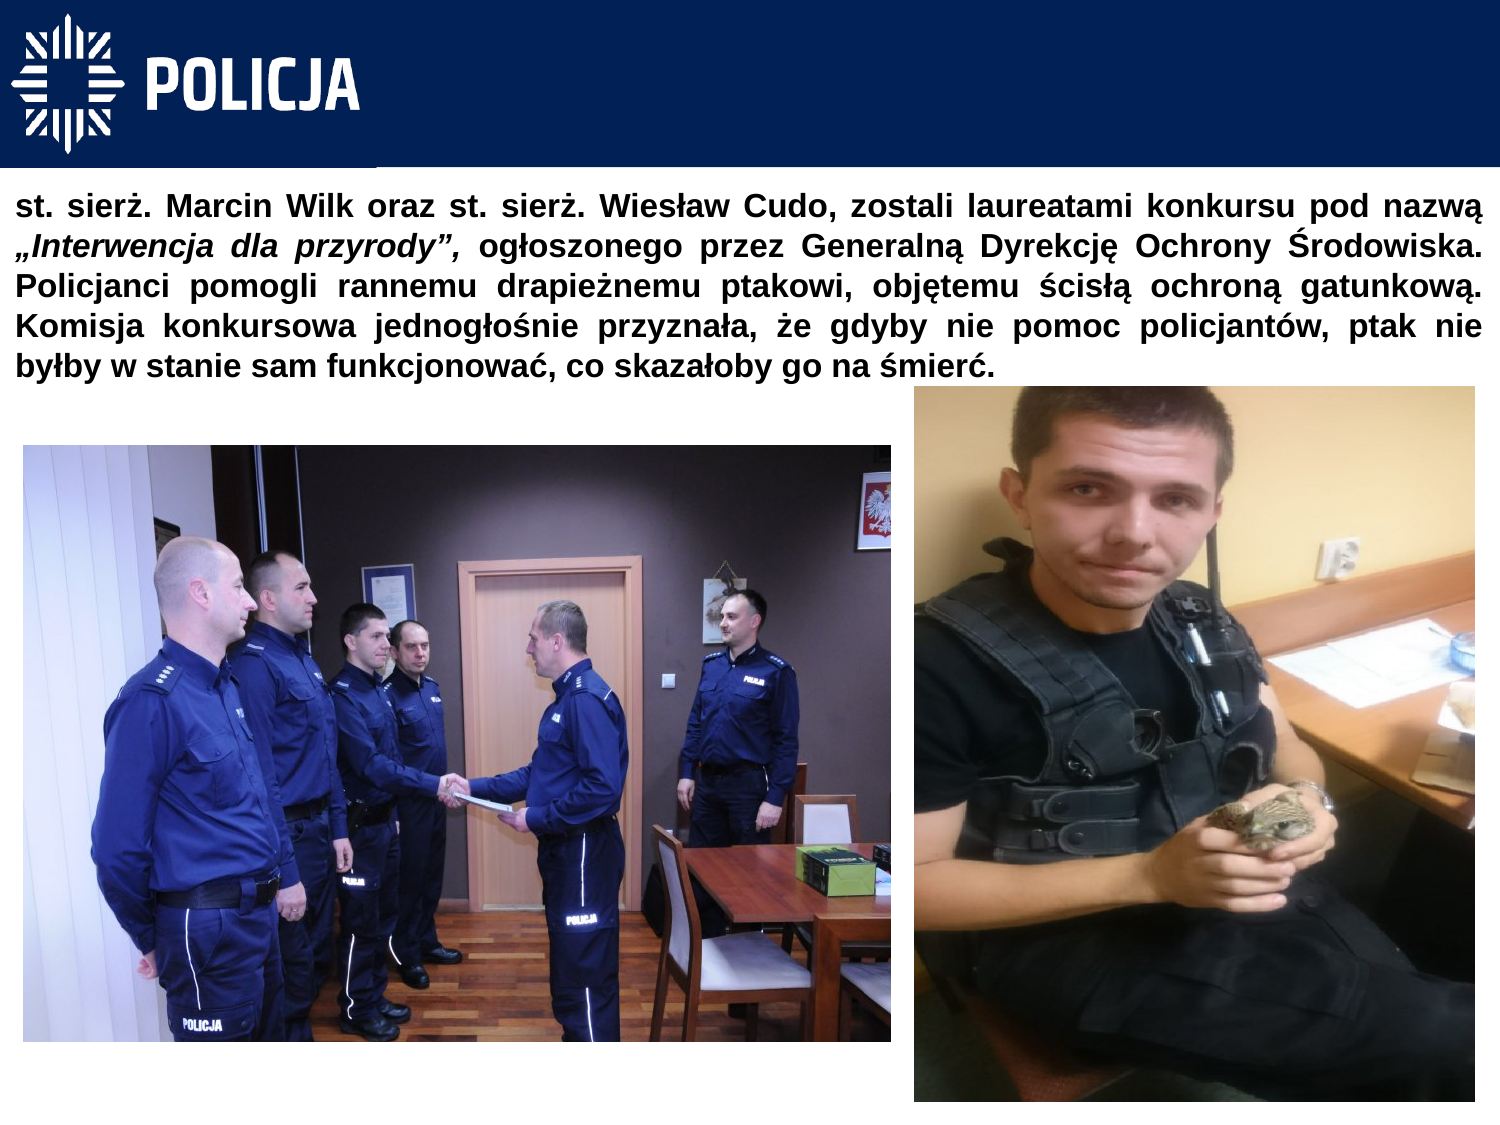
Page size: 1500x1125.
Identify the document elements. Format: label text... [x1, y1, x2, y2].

picture [914, 386, 1475, 1102]
text_box st. sierż. Marcin Wilk oraz st. sierż. Wiesław Cudo, zostali laureatami konkursu pod nazwą „Interwencja dla przyrody”, ogłoszonego przez Generalną Dyrekcję Ochrony Środowiska. Policjanci pomogli rannemu drapieżnemu ptakowi, objętemu ścisłą ochroną gatunkową. Komisja konkursowa jednogłośnie przyznała, że gdyby nie pomoc policjantów, ptak nie byłby w stanie sam funkcjonować, co skazałoby go na śmierć. [0, 176, 1500, 392]
text_box [360, 0, 1500, 168]
picture [0, 0, 360, 168]
picture [23, 445, 891, 1042]
